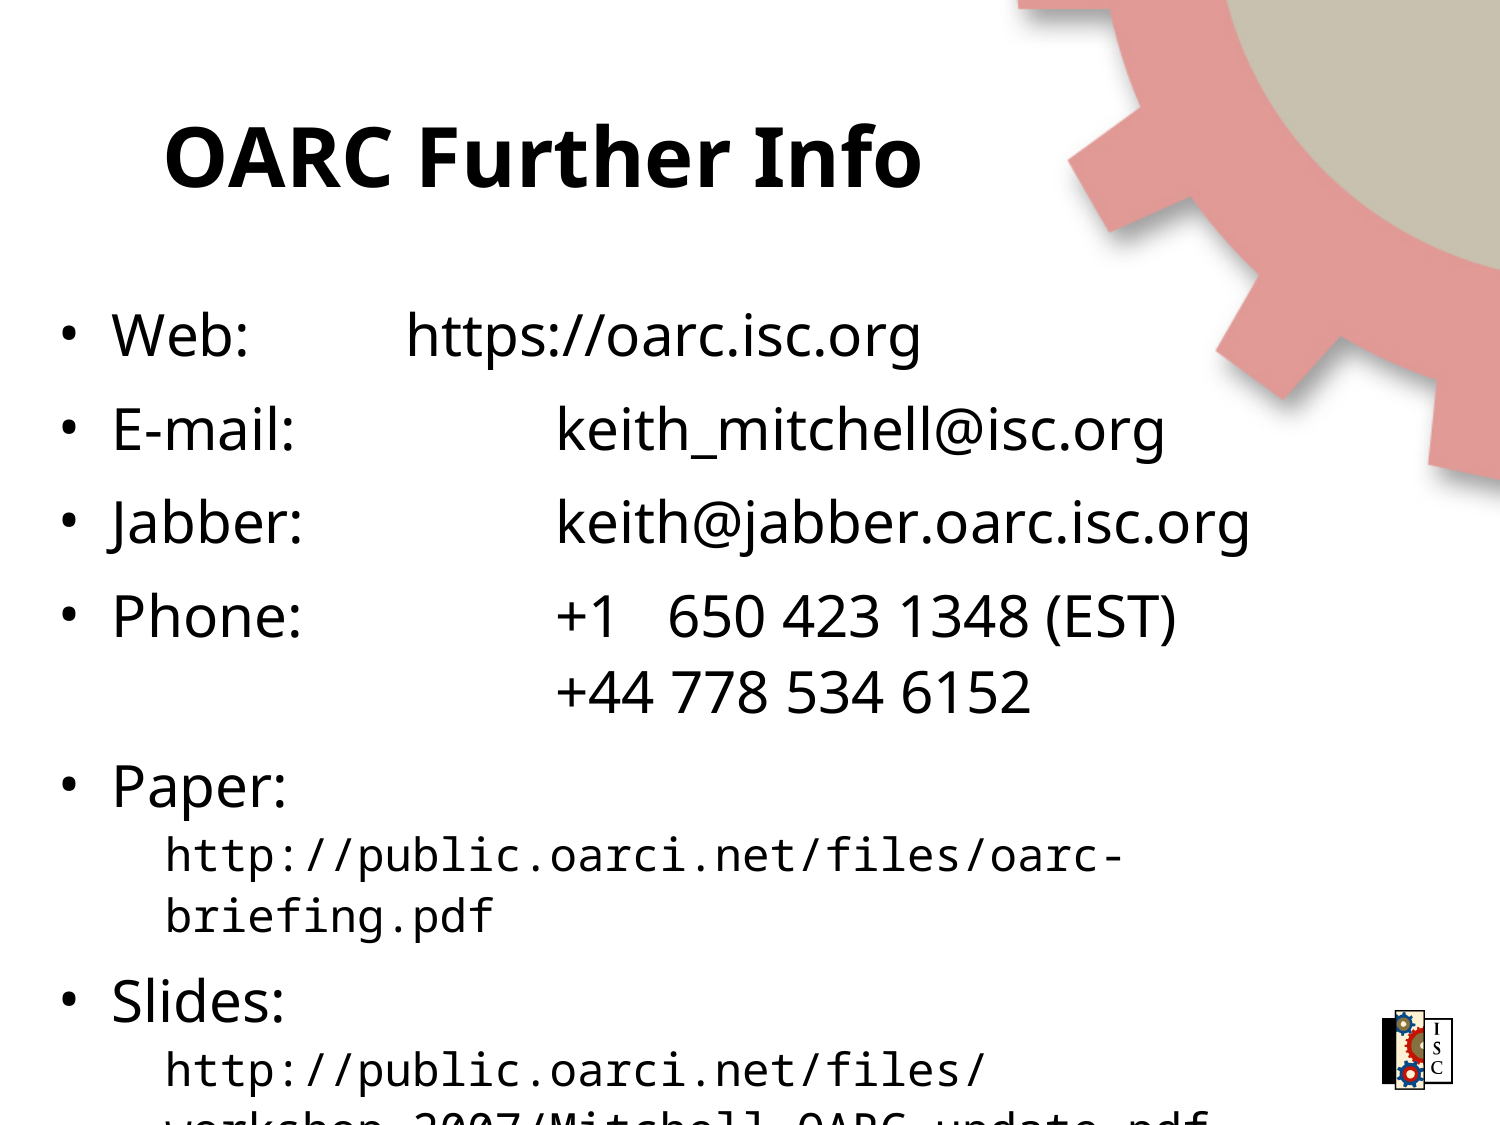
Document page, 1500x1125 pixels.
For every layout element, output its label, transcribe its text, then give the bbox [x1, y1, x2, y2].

picture [446, 1116, 457, 1125]
title OARC Further Info [162, 46, 1475, 262]
picture [474, 1116, 485, 1125]
picture [804, 1116, 818, 1125]
list Web: https://oarc.isc.org E-mail: keith_mitchell@isc.org Jabber: keith@jabber.oarc.isc.org Phone: +1 650 423 1348 (EST) +44 778 534 6152 Paper: http://public.oarci.net/files/oarc-briefing.pdf Slides: http://public.oarci.net/files/ workshop-2007/Mitchell-OARC-update.pdf [59, 295, 1447, 1081]
picture [0, 0, 1500, 1125]
picture [860, 1117, 871, 1125]
